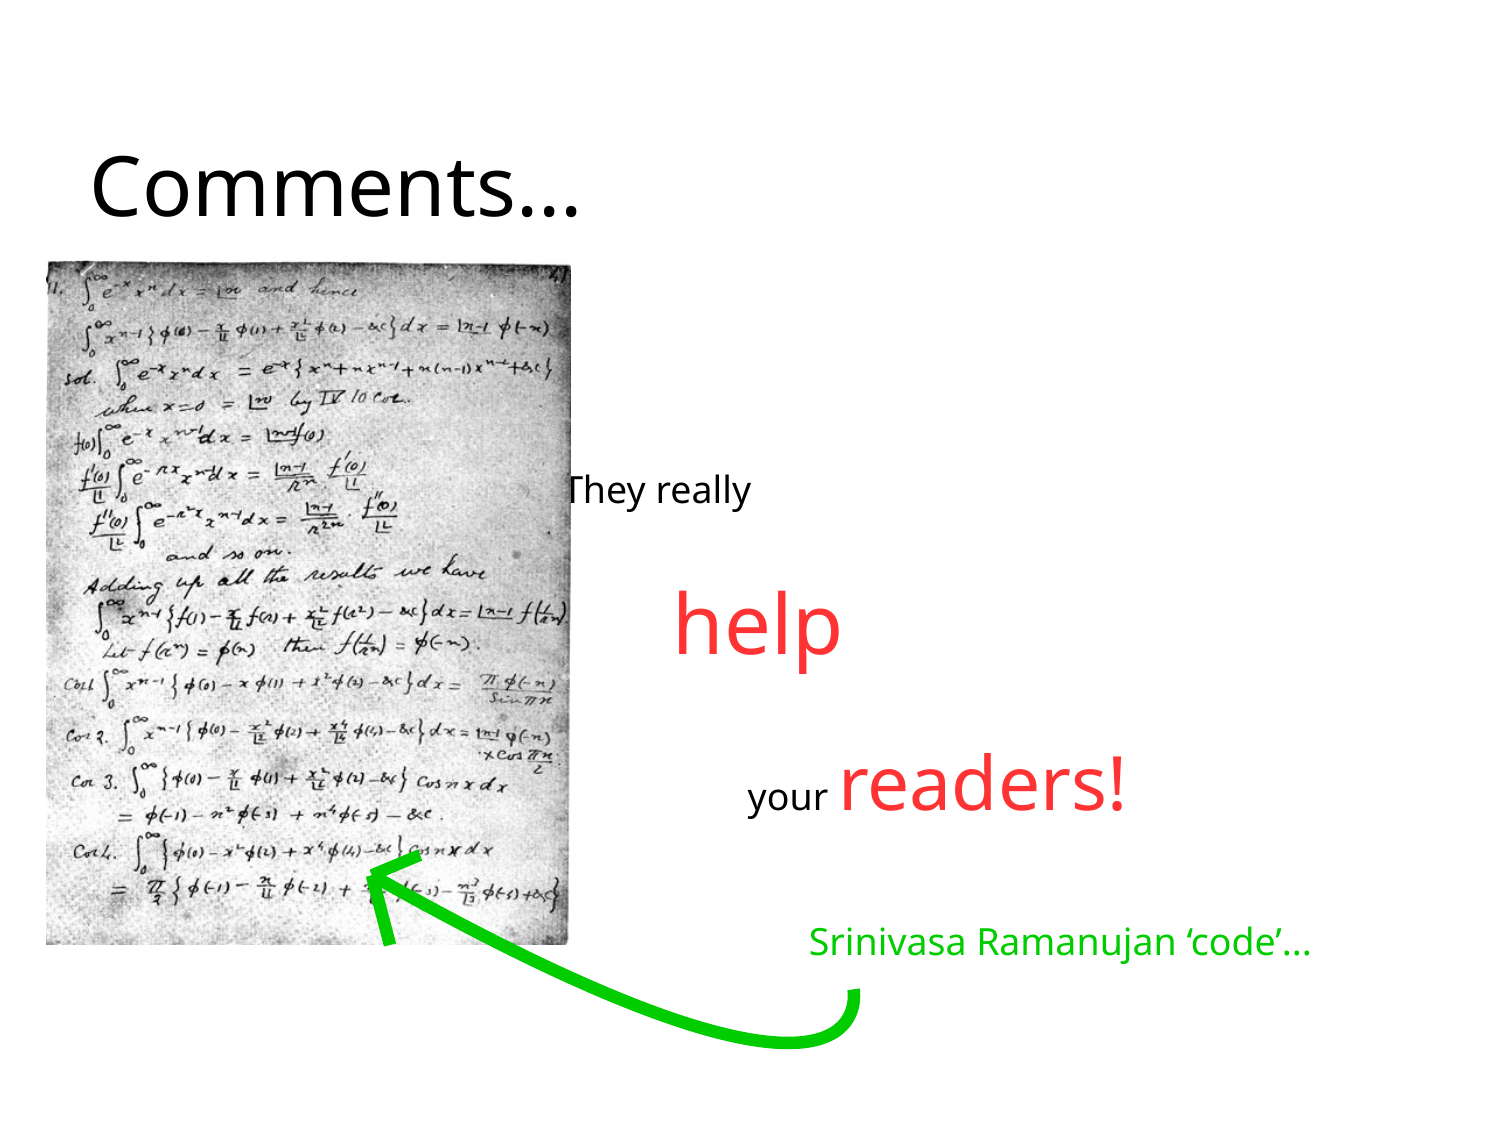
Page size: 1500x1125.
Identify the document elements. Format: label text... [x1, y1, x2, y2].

picture [46, 260, 571, 946]
text_box They really help your readers! [571, 404, 1486, 809]
text_box Comments... [75, 119, 1357, 240]
text_box Srinivasa Ramanujan ‘code’... [794, 908, 1453, 986]
picture [383, 890, 488, 946]
